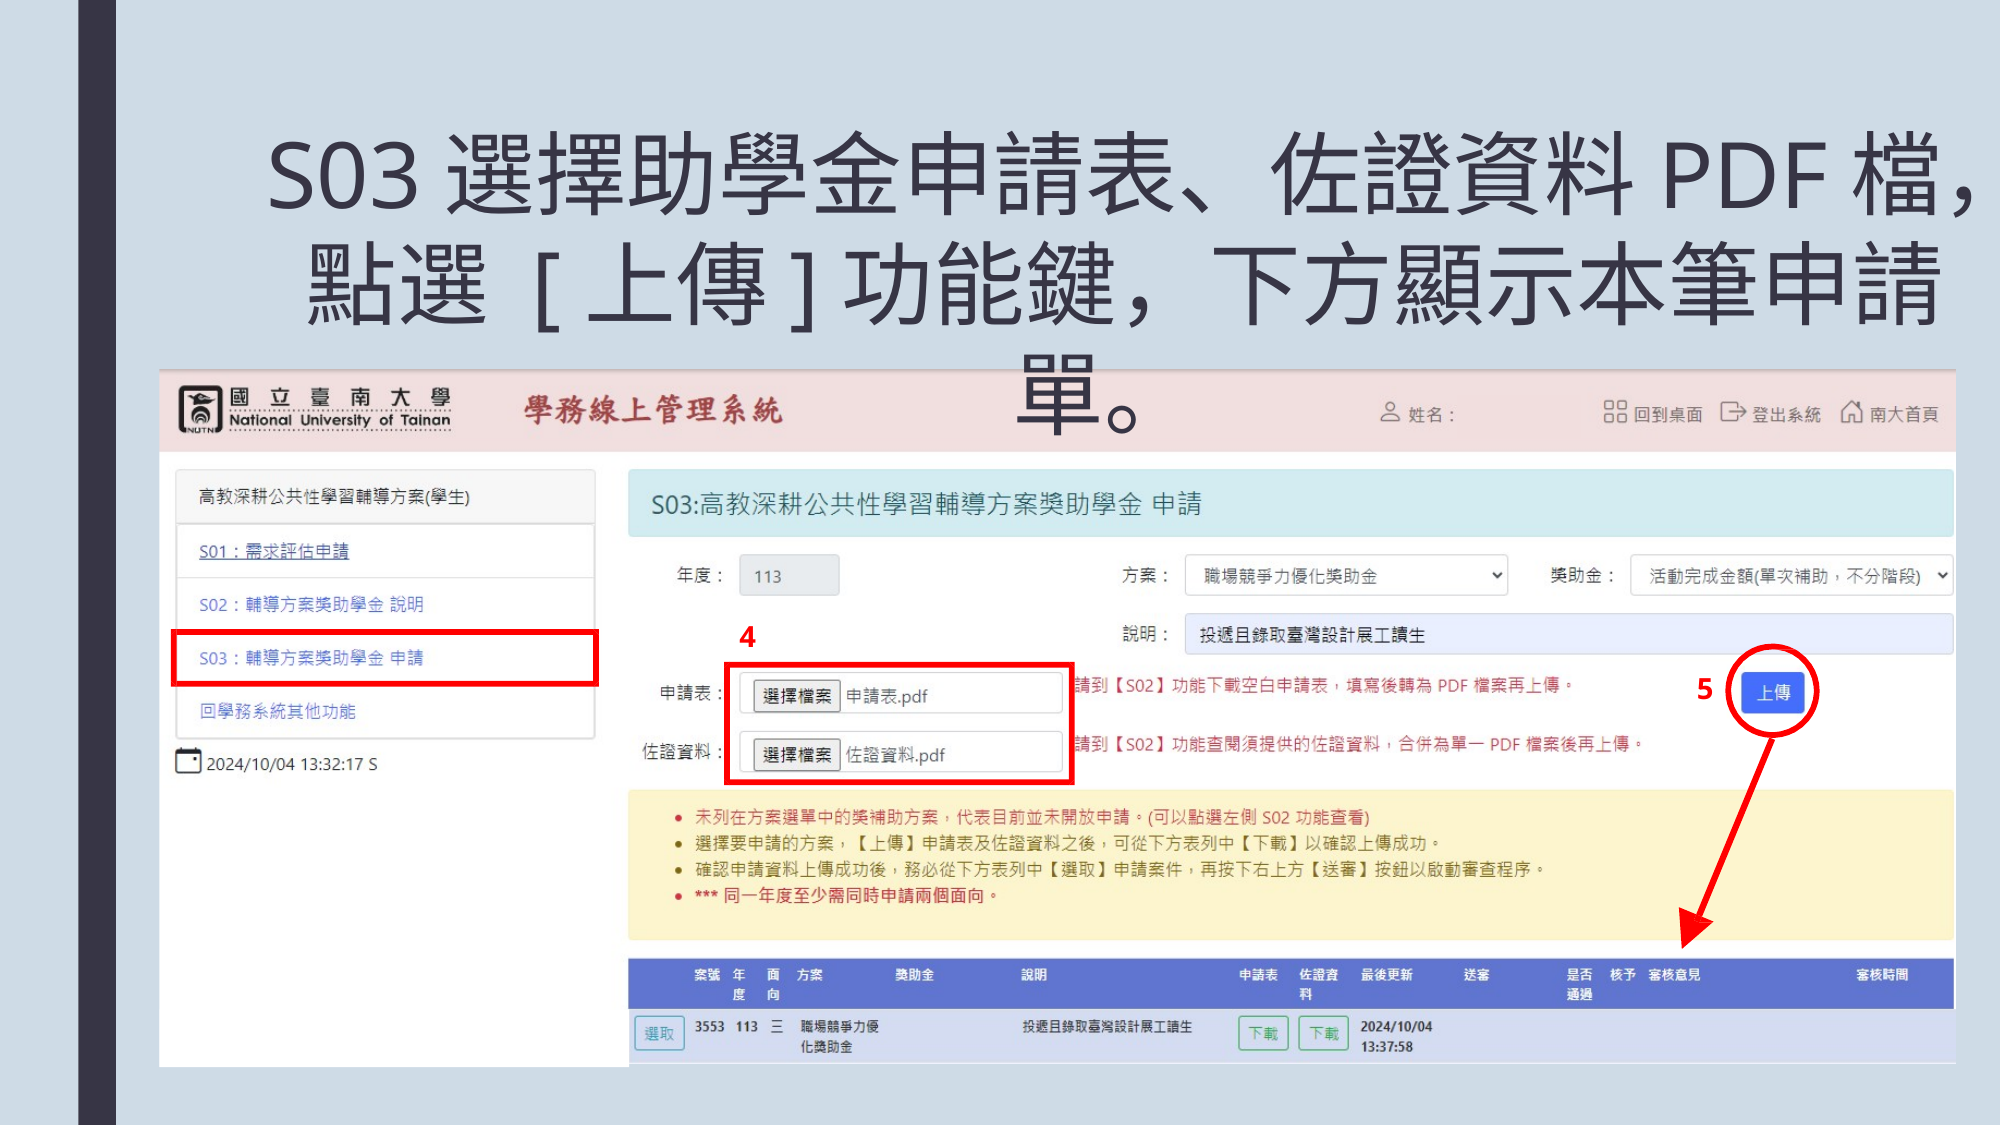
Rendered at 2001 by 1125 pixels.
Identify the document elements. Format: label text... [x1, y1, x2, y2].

text_box [159, 370, 1956, 1068]
text_box 5 [1694, 668, 1717, 708]
text_box 4 [737, 616, 759, 656]
title S03選擇助學金申請表、佐證資料PDF檔， 點選 [上傳]功能鍵，下方顯示本筆申請單。 [237, 115, 1970, 340]
